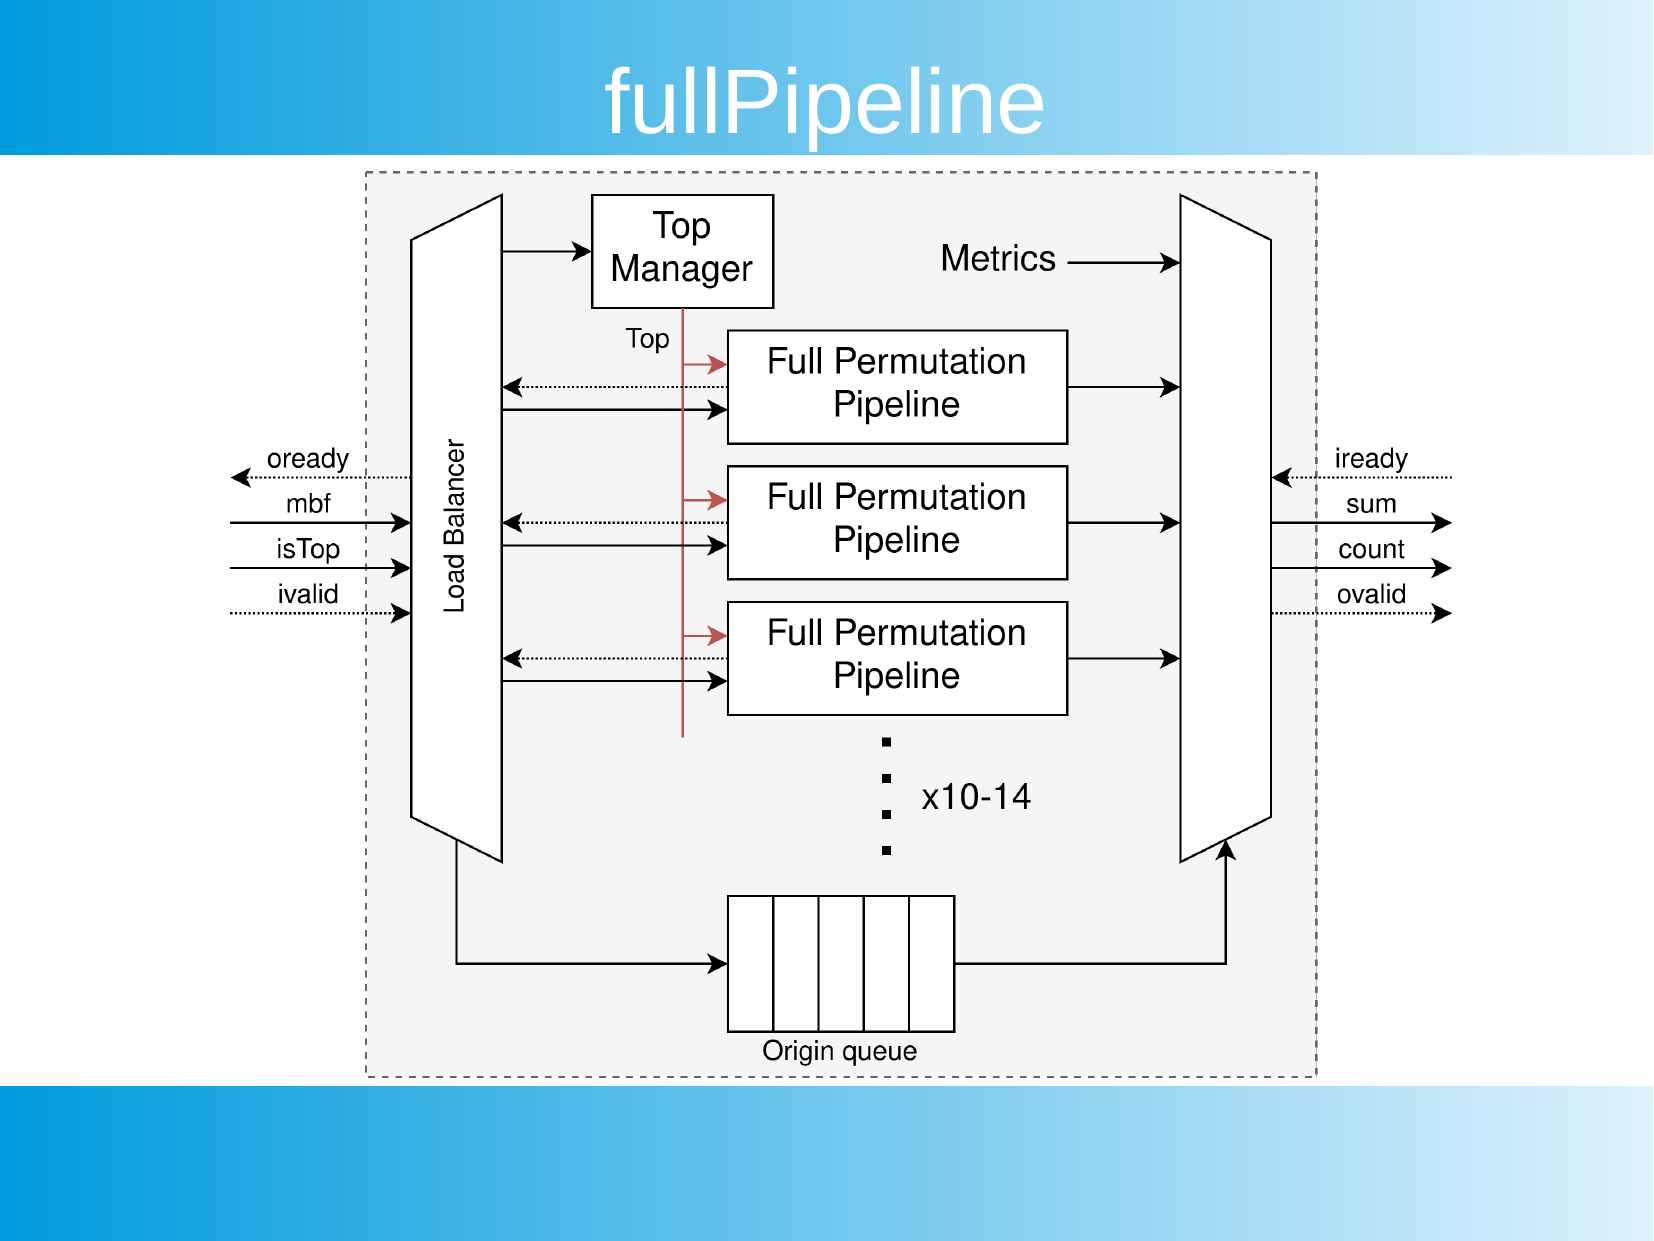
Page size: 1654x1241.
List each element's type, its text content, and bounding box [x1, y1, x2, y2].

title fullPipeline [82, 49, 1571, 155]
picture [213, 162, 1471, 1081]
